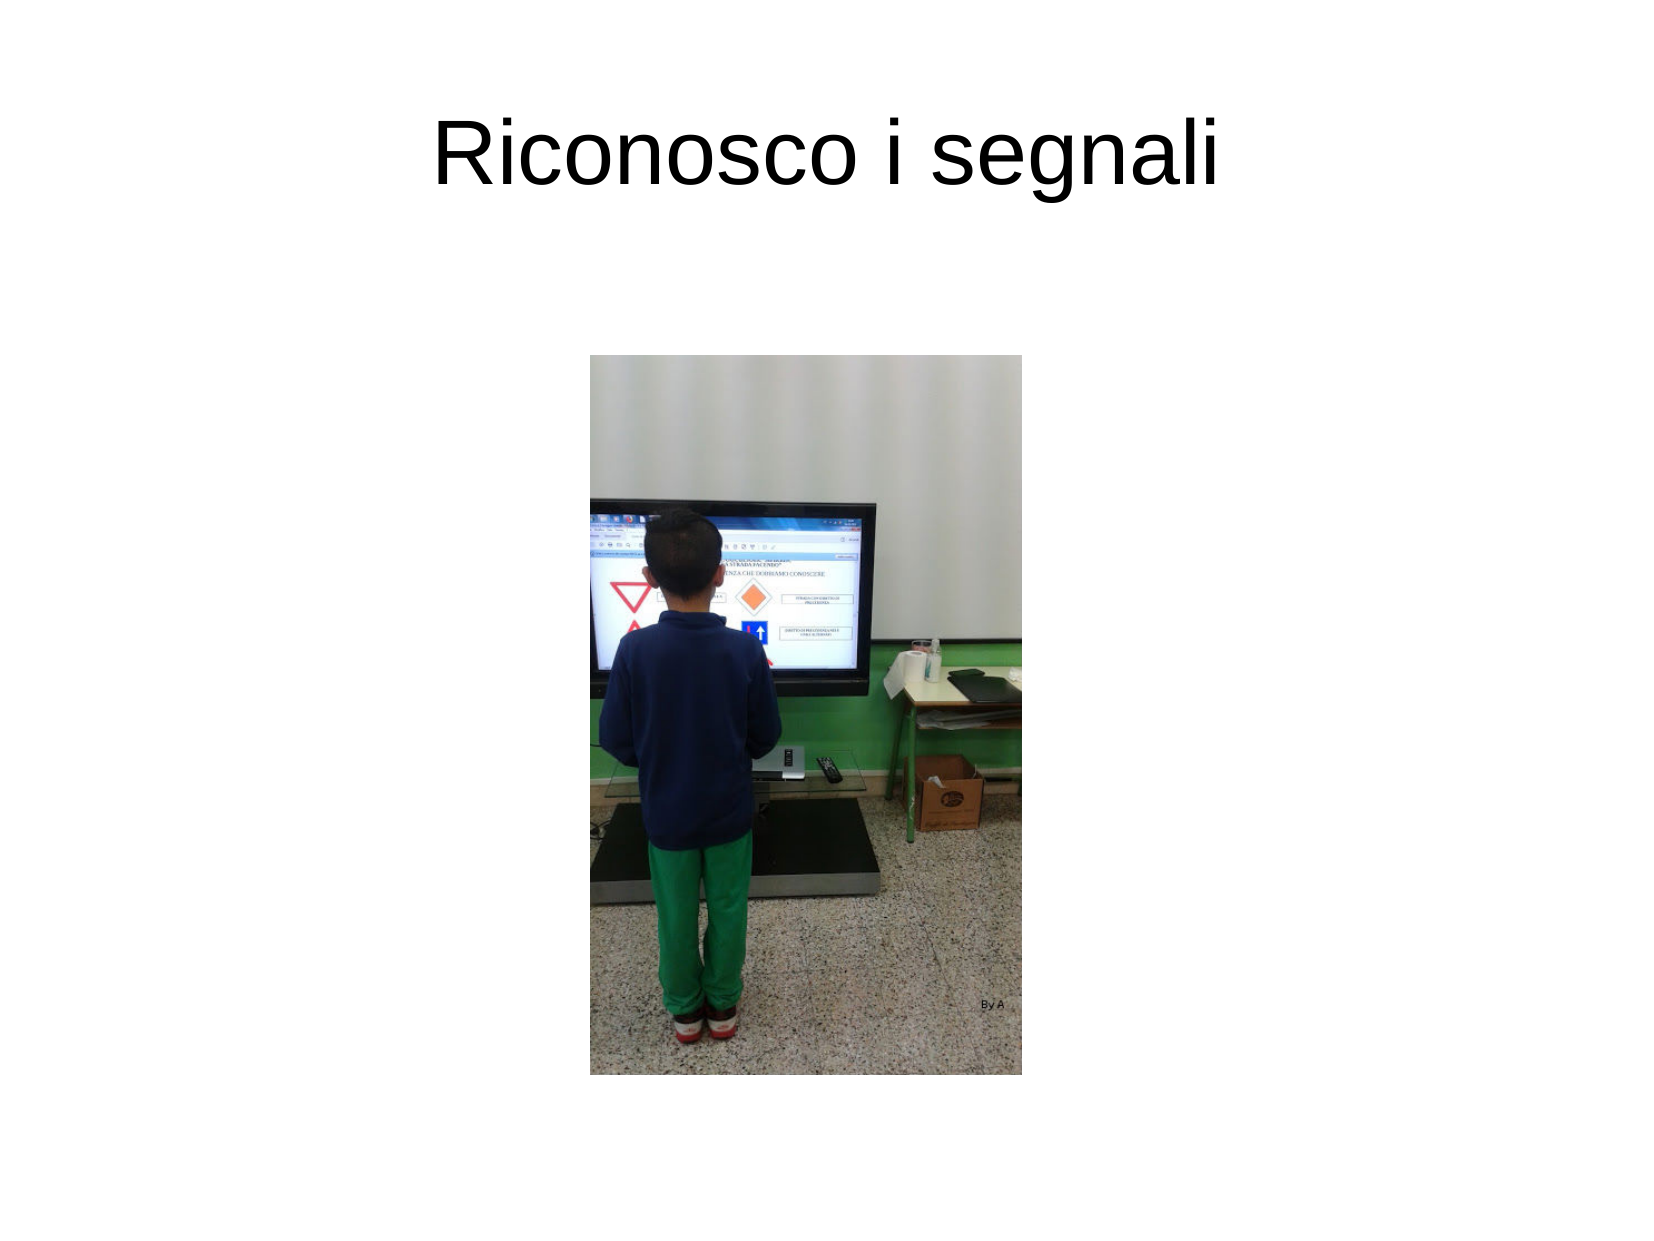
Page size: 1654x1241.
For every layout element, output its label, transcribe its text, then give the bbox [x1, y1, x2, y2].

title Riconosco i segnali [82, 49, 1571, 257]
picture [590, 355, 1022, 1075]
